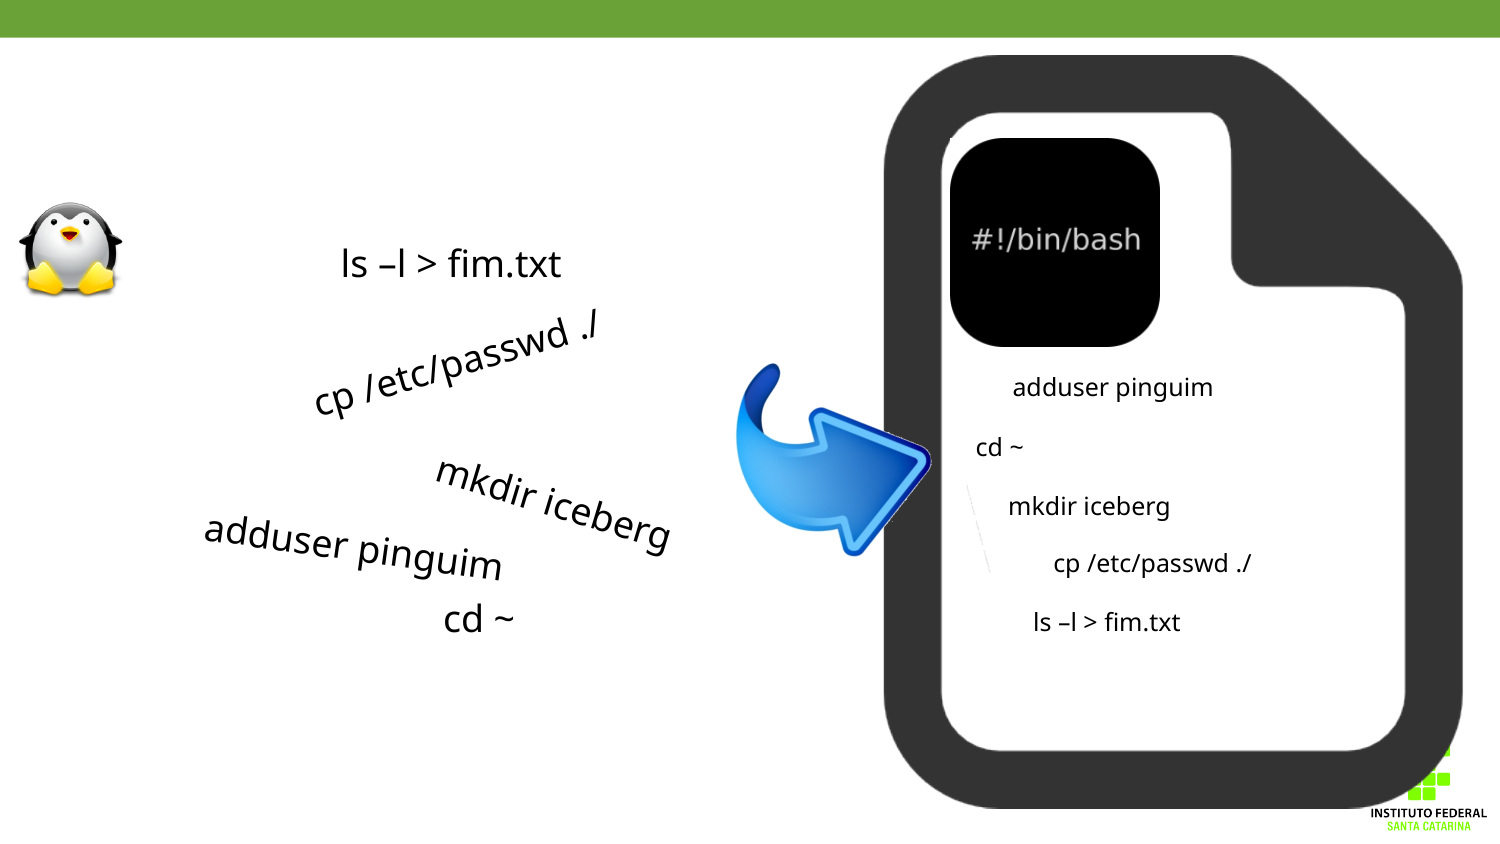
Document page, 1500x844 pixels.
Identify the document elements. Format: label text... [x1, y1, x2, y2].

text_box ls –l > fim.txt [1018, 599, 1196, 644]
picture [679, 55, 1500, 844]
text_box cp /etc/passwd ./ [1038, 540, 1268, 585]
text_box mkdir iceberg [414, 433, 695, 571]
text_box adduser pinguim [997, 364, 1230, 410]
text_box cp /etc/passwd ./ [291, 286, 623, 436]
picture [17, 198, 124, 304]
text_box mkdir iceberg [993, 482, 1187, 528]
text_box cd ~ [428, 587, 531, 648]
text_box ls –l > fim.txt [325, 232, 577, 293]
text_box cd ~ [960, 423, 1039, 469]
text_box adduser pinguim [186, 493, 523, 599]
